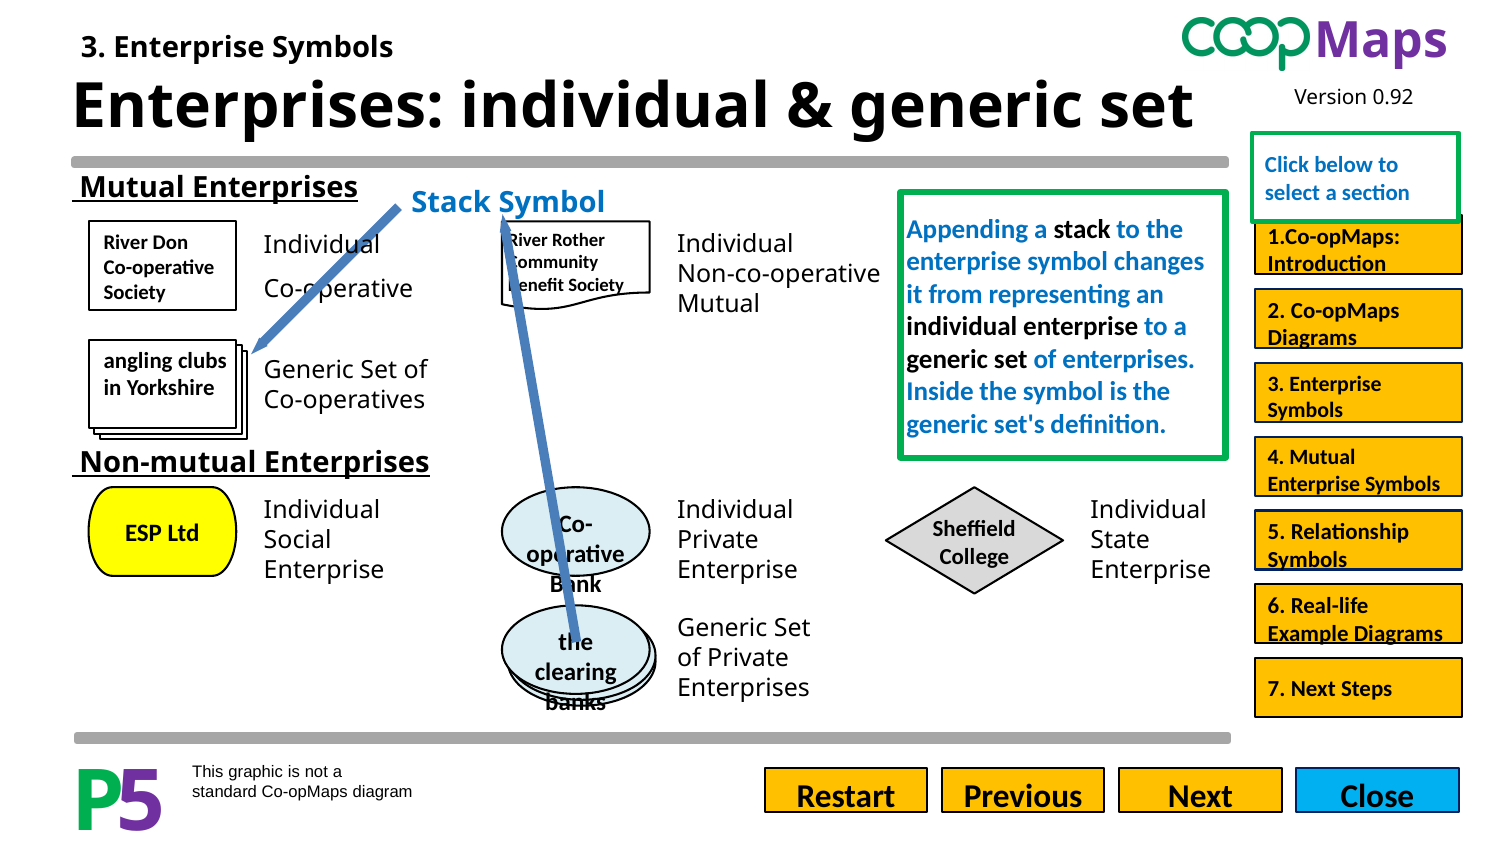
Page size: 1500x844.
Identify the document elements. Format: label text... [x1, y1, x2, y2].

text_box Generic Set of Co-operatives [250, 339, 458, 429]
text_box Co-operative Bank [501, 491, 560, 575]
text_box 3. Enterprise Symbols [68, 22, 409, 71]
text_box This graphic is not a standard Co-opMaps diagram [177, 753, 428, 808]
text_box Stack Symbol [398, 177, 619, 226]
text_box Individual State Enterprise [1077, 487, 1241, 576]
text_box Previous [942, 767, 1105, 813]
text_box Generic Set of Private Enterprises [664, 605, 872, 694]
text_box [550, 692, 585, 706]
text_box Co-operative [250, 266, 331, 311]
text_box [588, 630, 656, 706]
text_box the clearing banks [501, 605, 650, 694]
text_box Click below to select a section [1252, 132, 1459, 222]
text_box Co-operative [302, 266, 443, 311]
text_box River Rother Community Benefit Society [501, 239, 513, 307]
text_box 3. Enterprise Symbols [1254, 362, 1462, 422]
text_box Restart [764, 767, 928, 813]
text_box 1.Co-opMaps: Introduction [1254, 215, 1462, 275]
picture [1181, 17, 1310, 71]
text_box Non-mutual Enterprises [59, 436, 443, 481]
text_box River Don Co-operative Society [89, 221, 236, 310]
text_box Sheffield College [885, 487, 1064, 594]
text_box 5. Relationship Symbols [1254, 510, 1462, 570]
text_box 6. Real-life Example Diagrams [1254, 584, 1462, 644]
text_box [74, 159, 1226, 166]
text_box P [59, 738, 103, 827]
text_box angling clubs in Yorkshire [89, 340, 236, 428]
text_box Close [1296, 767, 1459, 813]
text_box 7. Next Steps [1254, 658, 1462, 718]
text_box Next [1119, 767, 1282, 813]
text_box Individual Non-co-operative Mutual [664, 221, 901, 311]
text_box Appending a stack to the enterprise symbol changes it from representing an individual enterprise to a generic set of enterprises. Inside the symbol is the generic set's definition. [901, 192, 1225, 458]
text_box Enterprises: individual & generic set [59, 59, 1196, 148]
text_box 4. Mutual Enterprise Symbols [1254, 436, 1462, 496]
text_box Individual [250, 221, 443, 266]
text_box Individual Social Enterprise [250, 487, 429, 576]
text_box ESP Ltd [88, 487, 237, 576]
text_box 5 [103, 744, 199, 827]
text_box [508, 669, 549, 701]
text_box [76, 735, 1229, 742]
text_box Maps [1299, 0, 1460, 76]
text_box River Rother Community Benefit Society [510, 221, 650, 309]
text_box Mutual Enterprises [59, 162, 384, 207]
text_box Individual Private Enterprise [664, 487, 872, 576]
text_box [94, 345, 247, 439]
text_box 2. Co-opMaps Diagrams [1254, 289, 1462, 349]
text_box Co-operative Bank [555, 487, 650, 576]
text_box Version 0.92 [1281, 73, 1459, 119]
